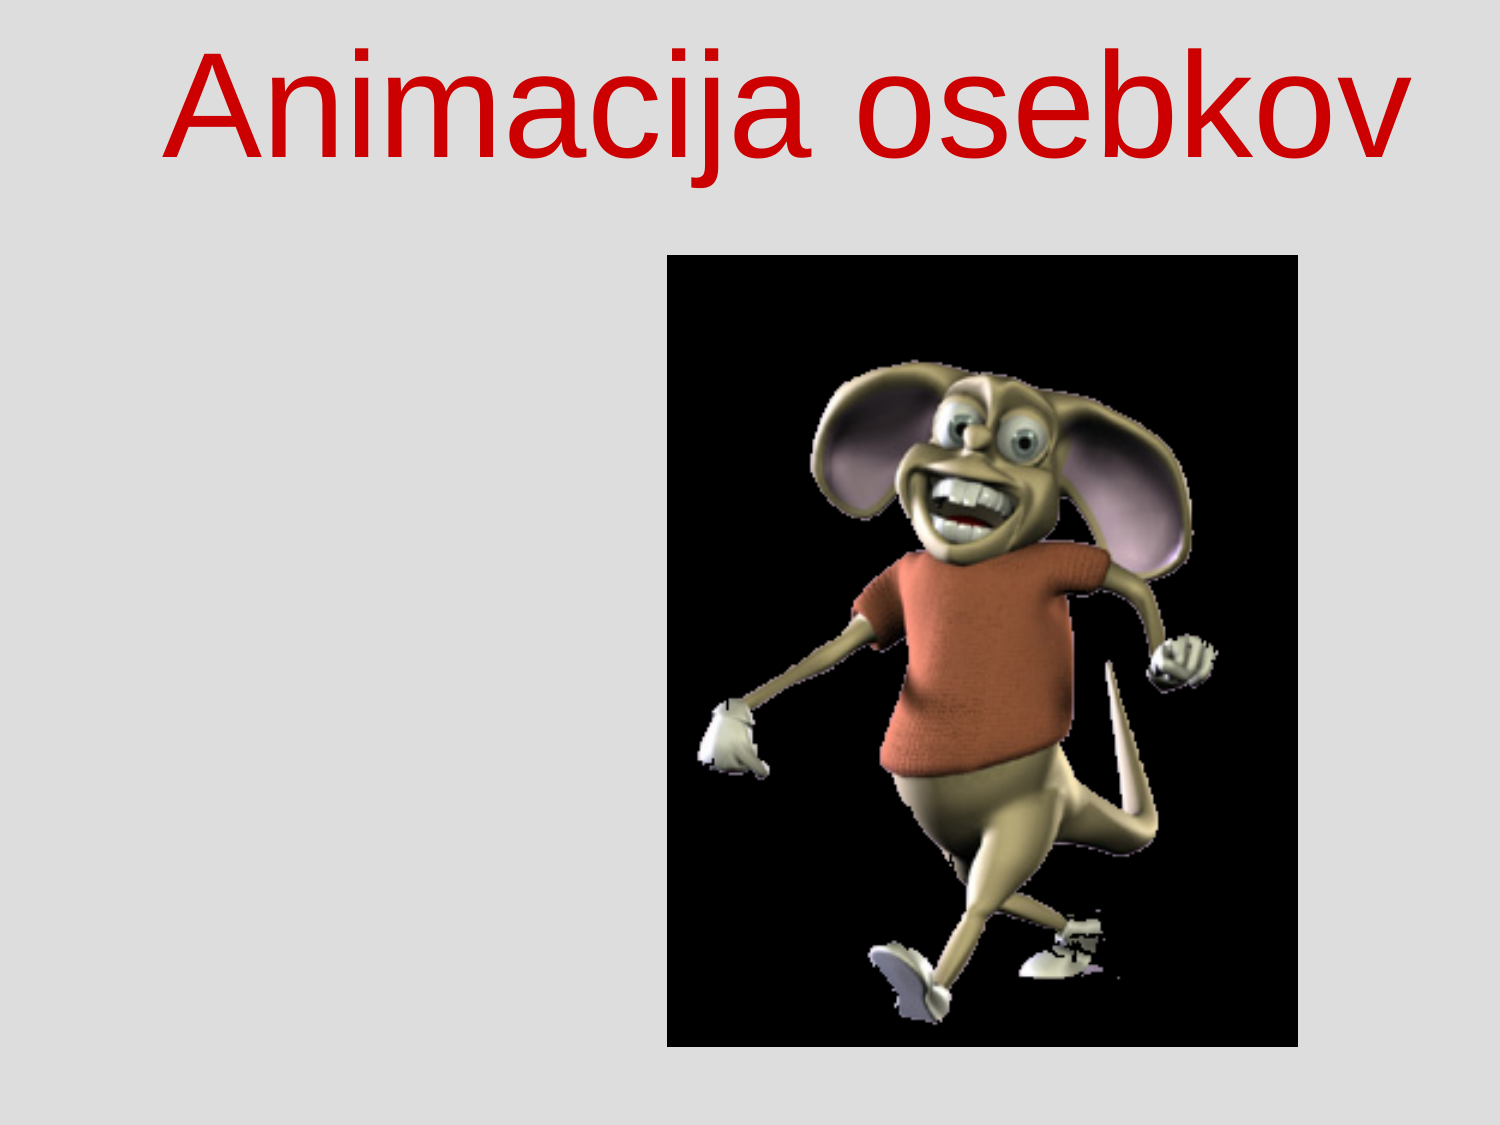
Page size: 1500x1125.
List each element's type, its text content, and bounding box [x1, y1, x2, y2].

picture [667, 255, 1298, 1047]
text_box Animacija osebkov [147, 0, 1429, 196]
